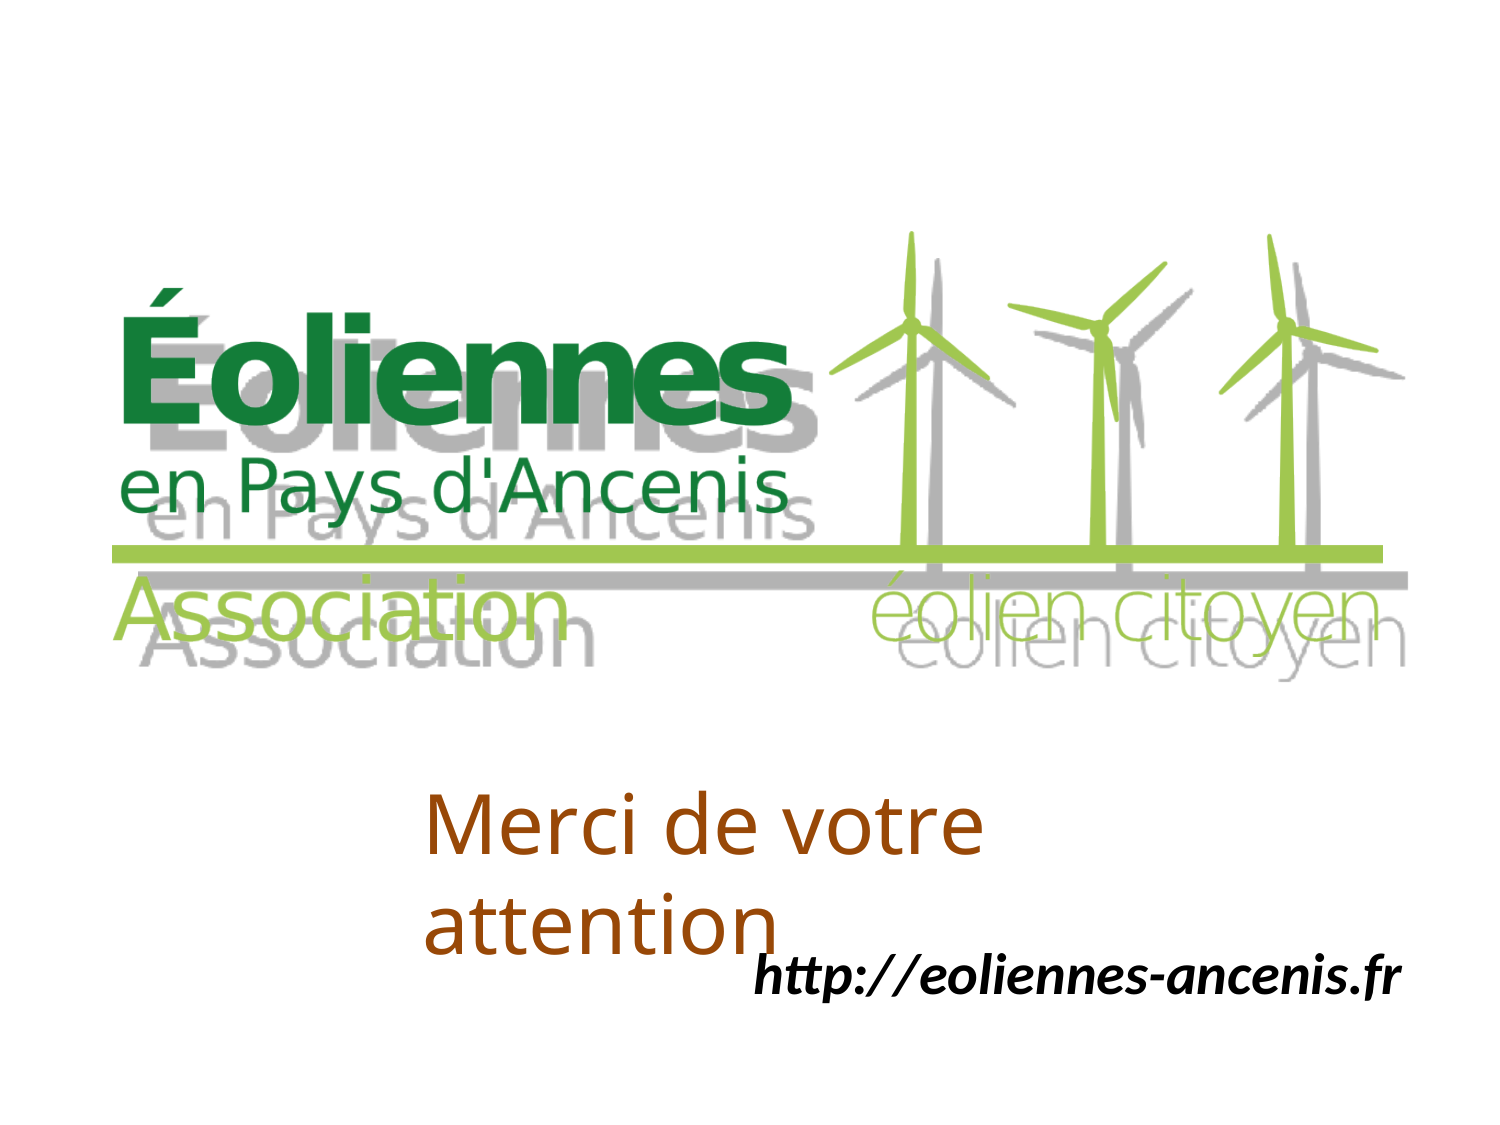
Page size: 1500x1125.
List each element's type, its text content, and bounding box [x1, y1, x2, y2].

picture [112, 231, 1383, 658]
text_box Merci de votre attention [407, 763, 1140, 979]
text_box http://eoliennes-ancenis.fr [738, 928, 1436, 1015]
